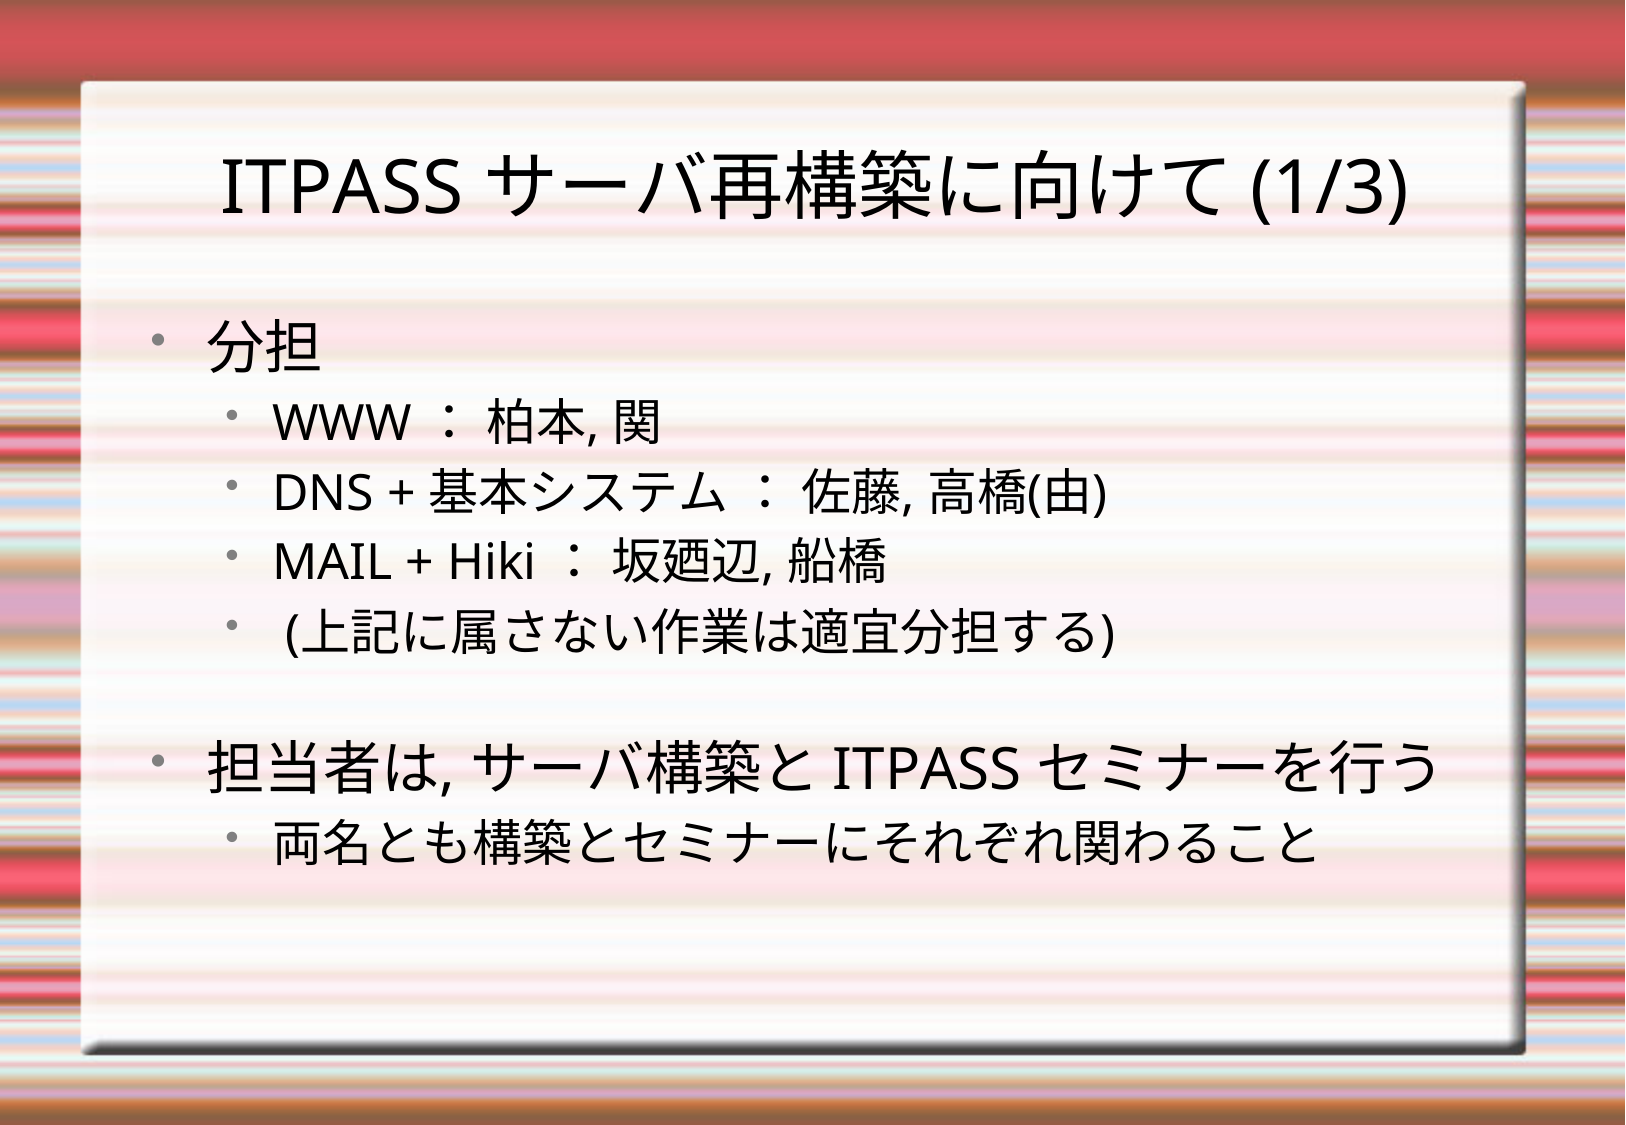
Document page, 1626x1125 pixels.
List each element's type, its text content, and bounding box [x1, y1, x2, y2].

picture [0, 0, 1625, 1125]
title ITPASS サーバ再構築に向けて (1/3) [135, 90, 1494, 278]
list 分担 WWW ： 柏本, 関 DNS + 基本システム ： 佐藤, 高橋(由) MAIL + Hiki ： 坂廼辺, 船橋 (上記に属さない作業は適宜分担する) 担当者は, サーバ構築と ITPASS セミナーを行う 両名とも構築とセミナーにそれぞれ関わること [135, 302, 1494, 1041]
